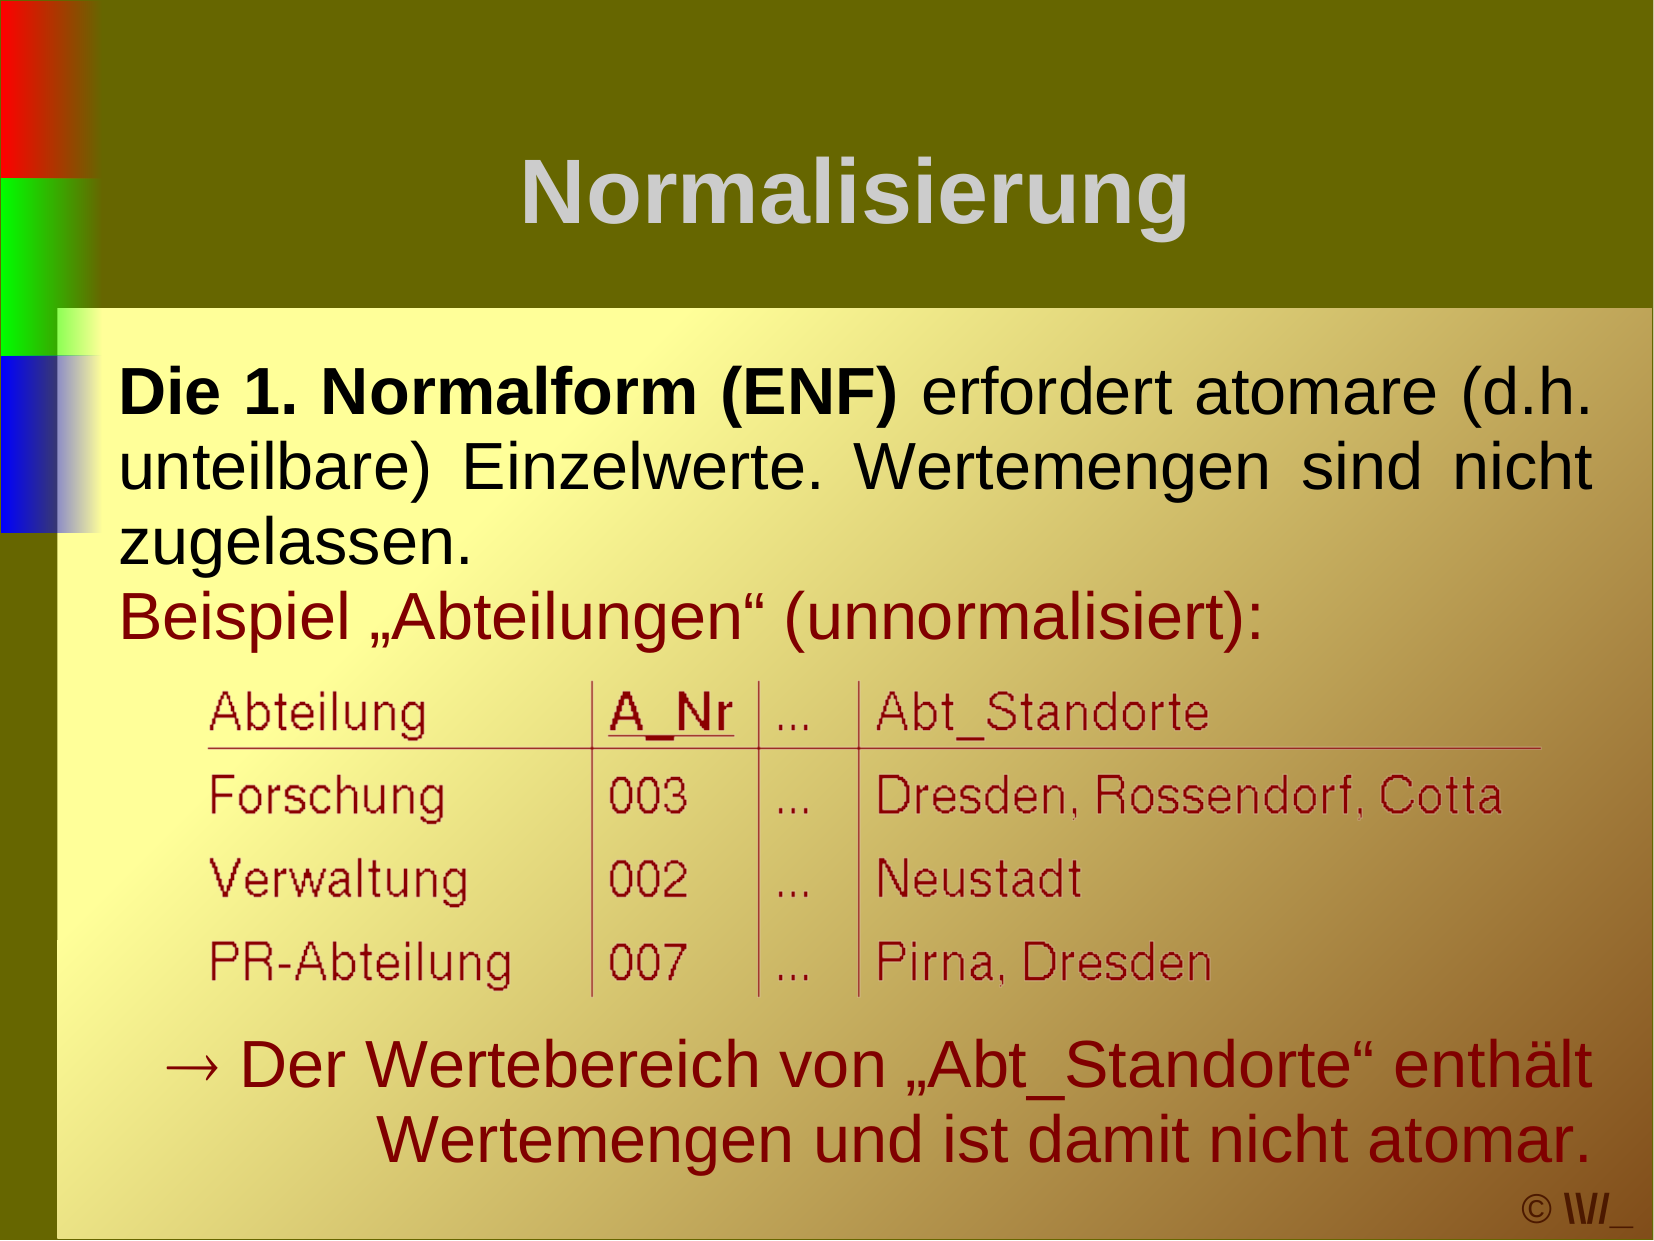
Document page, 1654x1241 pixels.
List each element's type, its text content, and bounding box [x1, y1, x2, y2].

list Die 1. Normalform (ENF) erfordert atomare (d.h. unteilbare) Einzelwerte. Wertemengen sind nicht zugelassen. Beispiel „Abteilungen“ (unnormalisiert):  Der Wertebereich von „Abt_Standorte“ enthält Wertemengen und ist damit nicht atomar. [118, 354, 1595, 1184]
title Normalisierung [118, 95, 1595, 289]
picture [206, 679, 1544, 1000]
